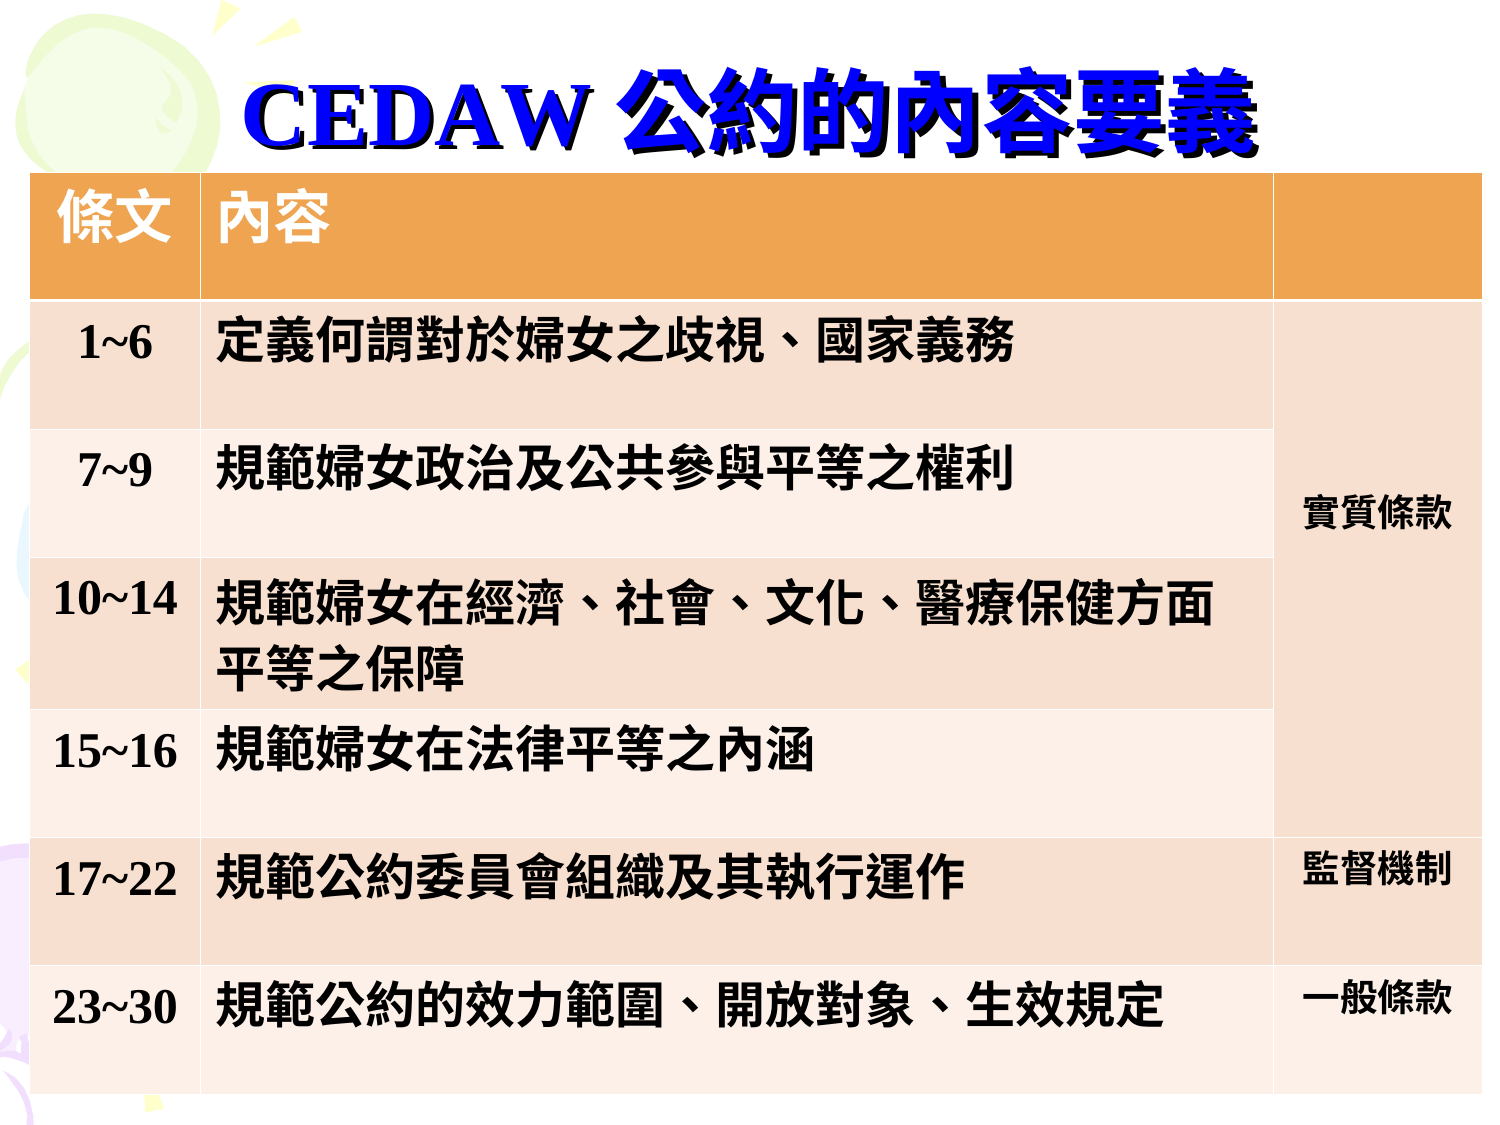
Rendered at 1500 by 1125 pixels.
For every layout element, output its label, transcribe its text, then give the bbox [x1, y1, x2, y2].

table_cell 一般條款 [1274, 966, 1482, 1094]
table_header 內容 [201, 173, 1273, 299]
title CEDAW公約的內容要義 [72, 16, 1426, 172]
table_cell 15~16 [30, 710, 200, 837]
table_cell 規範婦女在法律平等之內涵 [201, 710, 1273, 837]
table_cell 7~9 [30, 430, 200, 557]
table_header [1274, 173, 1482, 299]
table_cell 1~6 [30, 302, 200, 429]
table_header 條文 [30, 173, 200, 299]
table_cell 規範婦女政治及公共參與平等之權利 [201, 430, 1273, 557]
table_cell 規範婦女在經濟、社會、文化、醫療保健方面平等之保障 [201, 558, 1273, 709]
table_cell 10~14 [30, 558, 200, 709]
table_cell 規範公約委員會組織及其執行運作 [201, 838, 1273, 965]
table_cell 定義何謂對於婦女之歧視、國家義務 [201, 302, 1273, 429]
table_cell 實質條款 [1274, 302, 1482, 837]
table_cell 17~22 [30, 838, 200, 965]
table_cell 規範公約的效力範圍、開放對象、生效規定 [201, 966, 1273, 1094]
text_box <編號> [1074, 1095, 1426, 1100]
table_cell 監督機制 [1274, 838, 1482, 965]
table_cell 23~30 [30, 966, 200, 1094]
